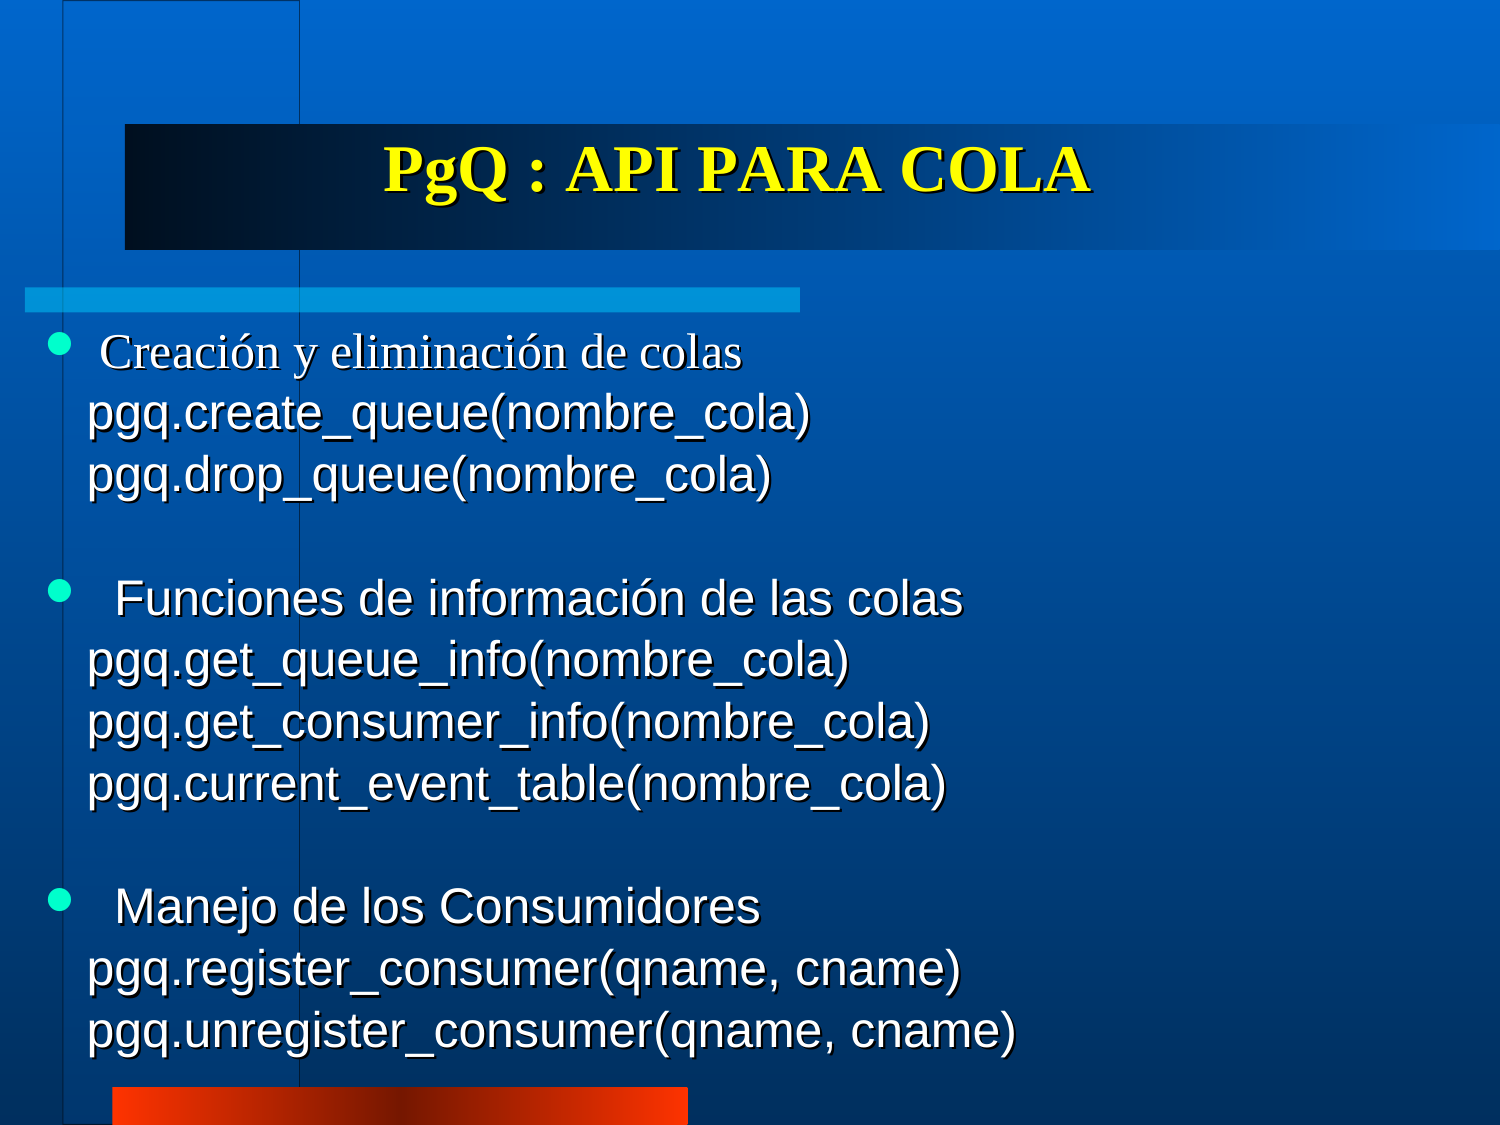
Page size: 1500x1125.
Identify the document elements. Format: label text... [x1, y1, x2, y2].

title PgQ : API PARA COLA [29, 78, 1447, 266]
list Creación y eliminación de colas pgq.create_queue(nombre_cola) pgq.drop_queue(nombre_cola) Funciones de información de las colas pgq.get_queue_info(nombre_cola) pgq.get_consumer_info(nombre_cola) pgq.current_event_table(nombre_cola) Manejo de los Consumidores pgq.register_consumer(qname, cname) pgq.unregister_consumer(qname, cname) [29, 324, 1476, 1075]
